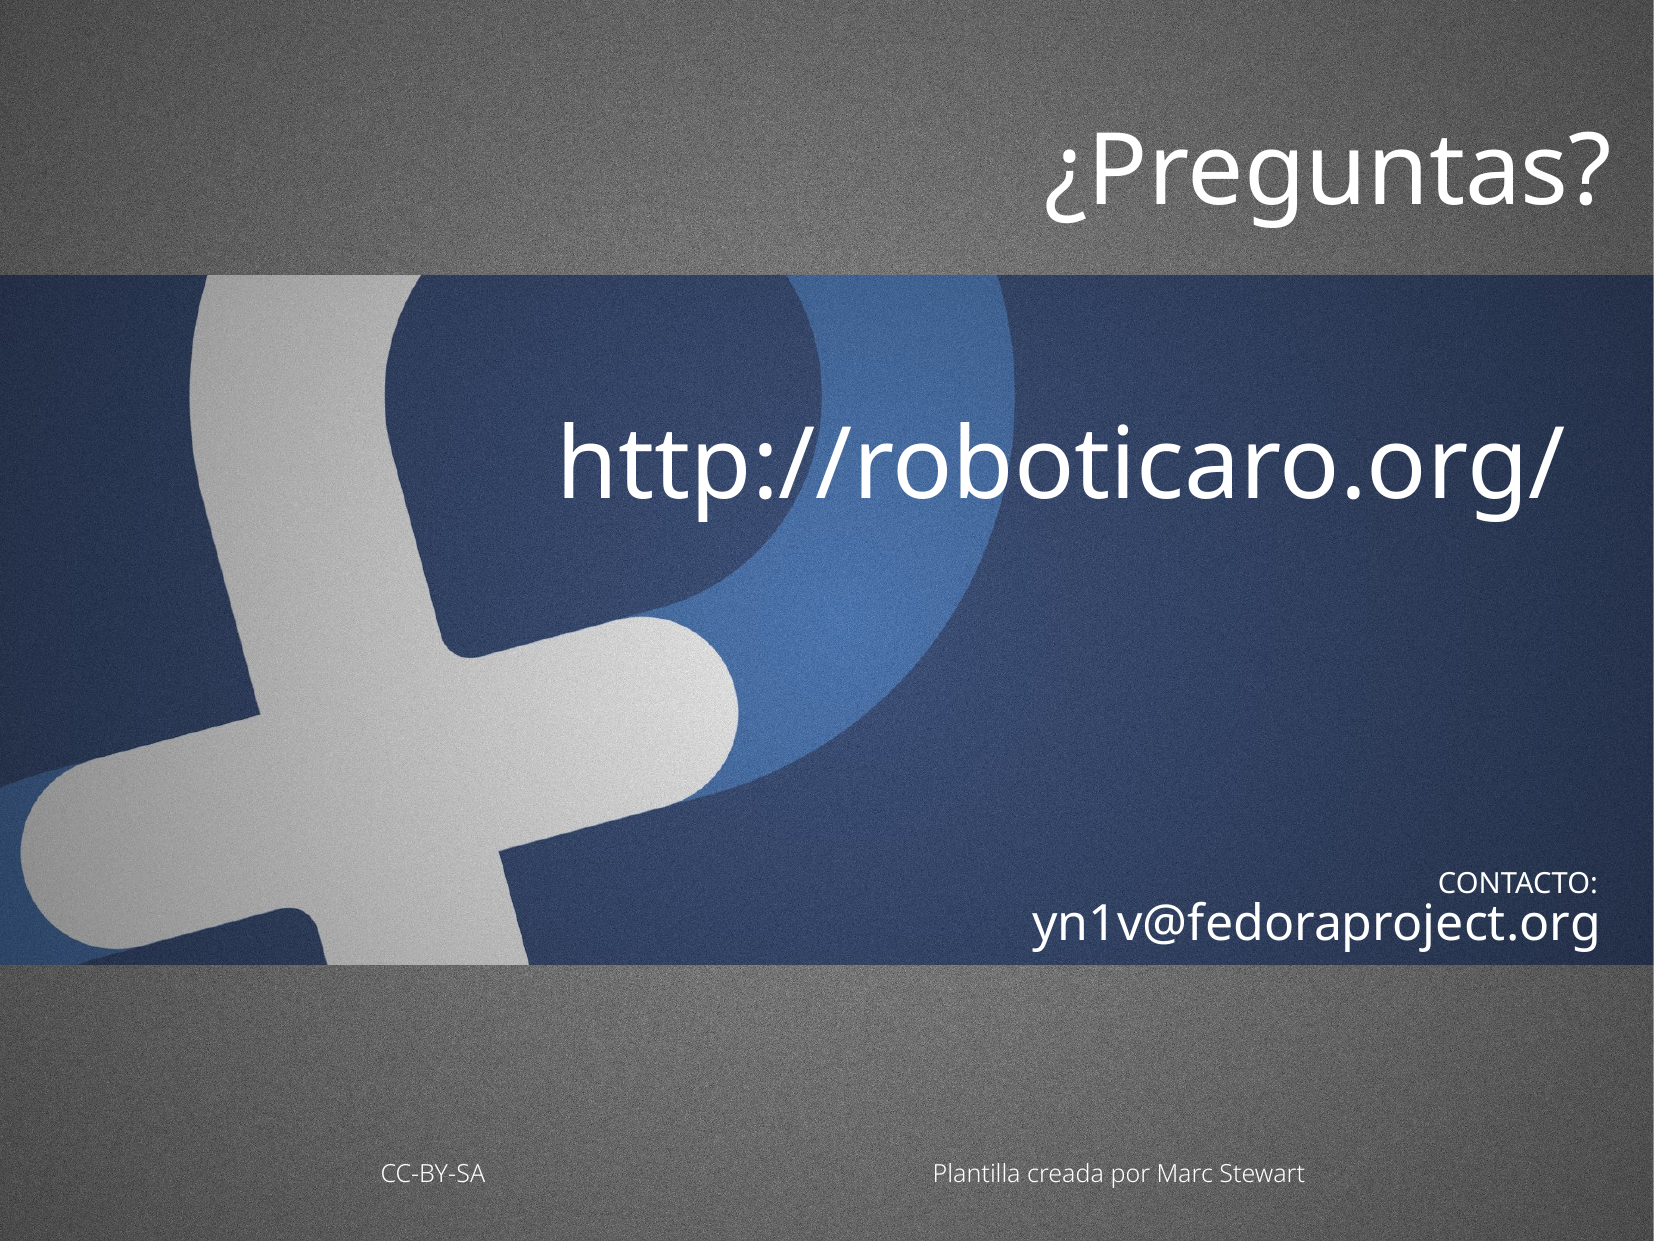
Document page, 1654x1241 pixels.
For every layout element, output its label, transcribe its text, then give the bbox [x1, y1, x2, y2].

text_box yn1v@fedoraproject.org [80, 879, 1616, 953]
title ¿Preguntas? [37, 107, 1613, 224]
text_box CC-BY-SA Plantilla creada por Marc Stewart [75, 1126, 1613, 1197]
text_box http://roboticaro.org/ [542, 383, 1639, 501]
picture [0, 0, 1654, 1241]
text_box CONTACTO: [77, 854, 1613, 904]
